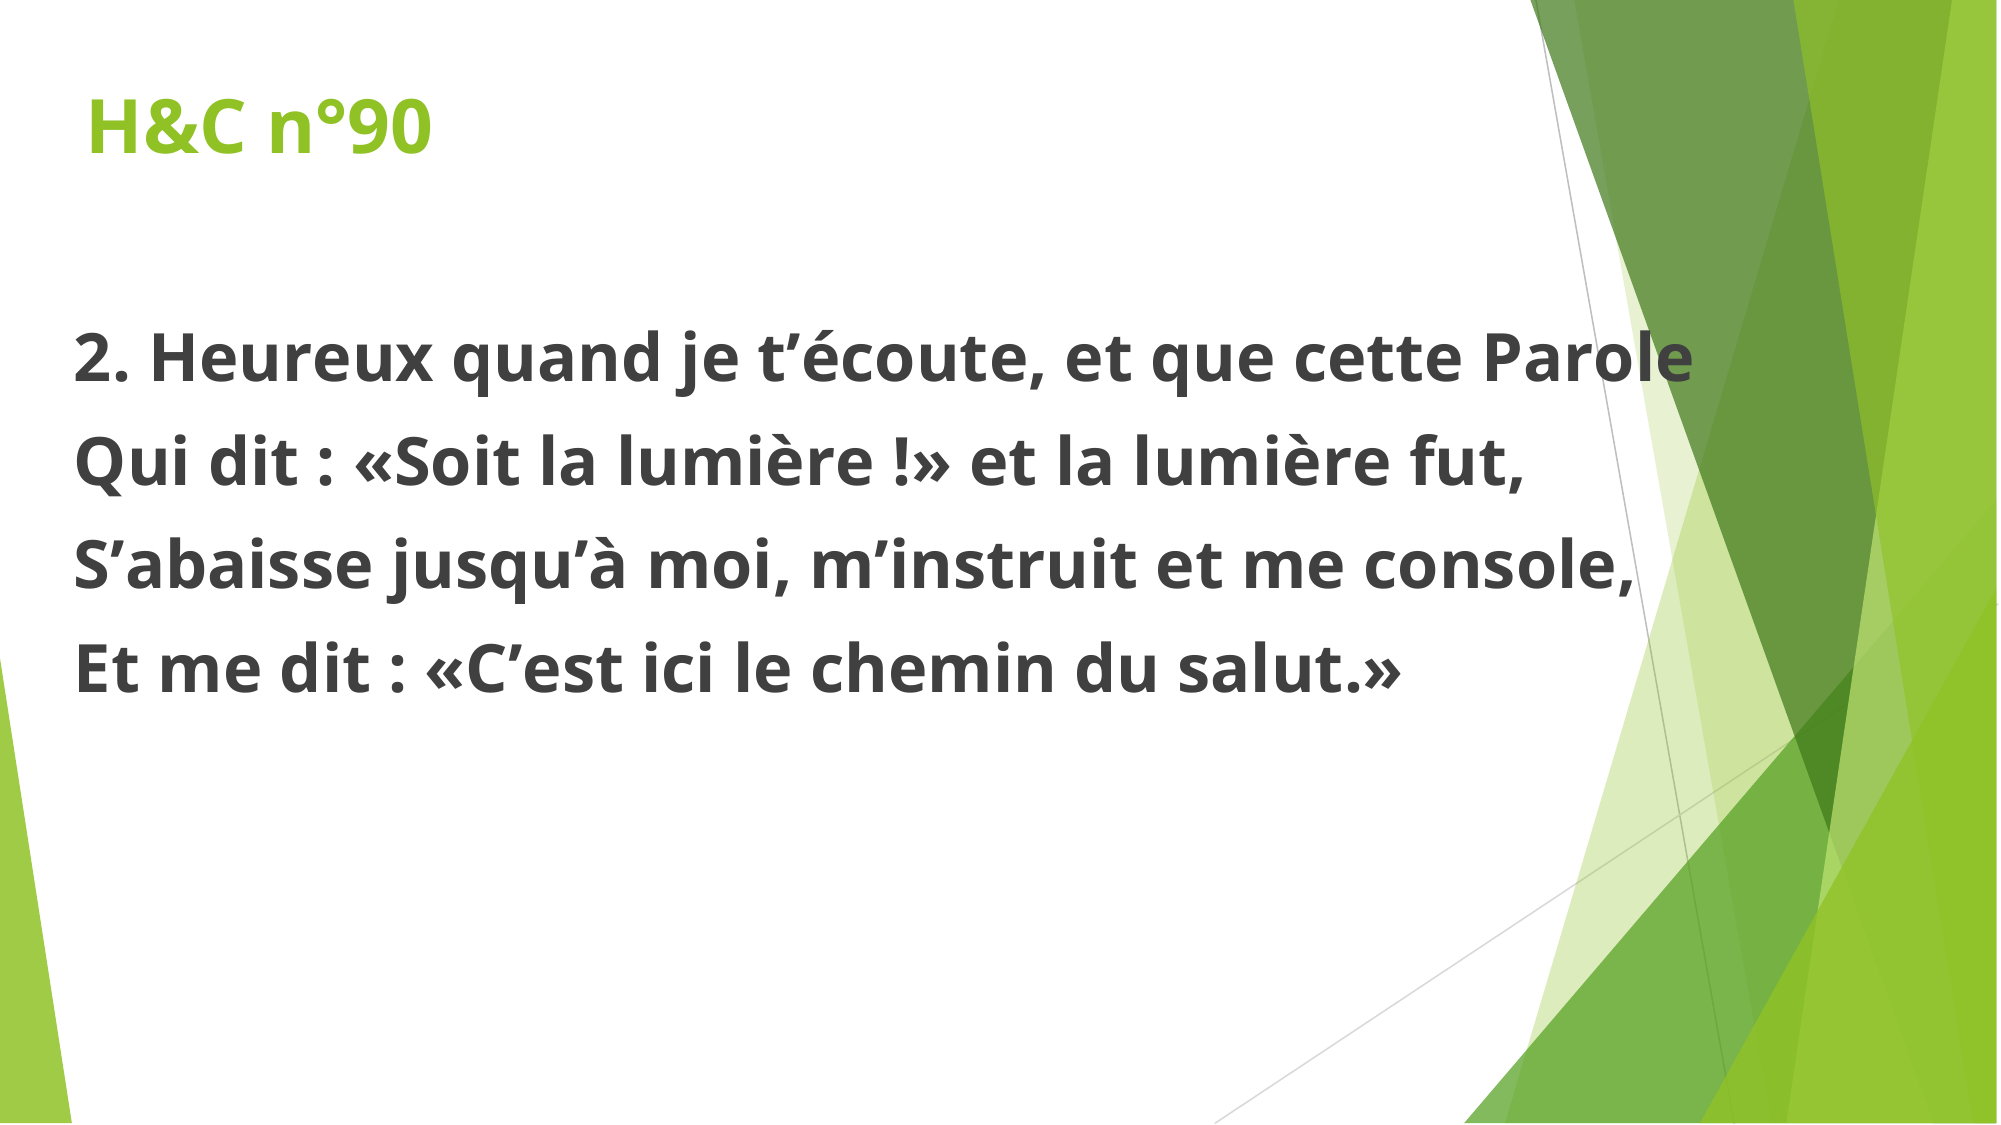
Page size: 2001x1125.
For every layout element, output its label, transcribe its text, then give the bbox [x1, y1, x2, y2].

text_box 2. Heureux quand je t’écoute, et que cette Parole Qui dit : «Soit la lumière !» et la lumière fut, S’abaisse jusqu’à moi, m’instruit et me console, Et me dit : «C’est ici le chemin du salut.» [59, 295, 2001, 1075]
text_box H&C n°90 [70, 70, 863, 178]
